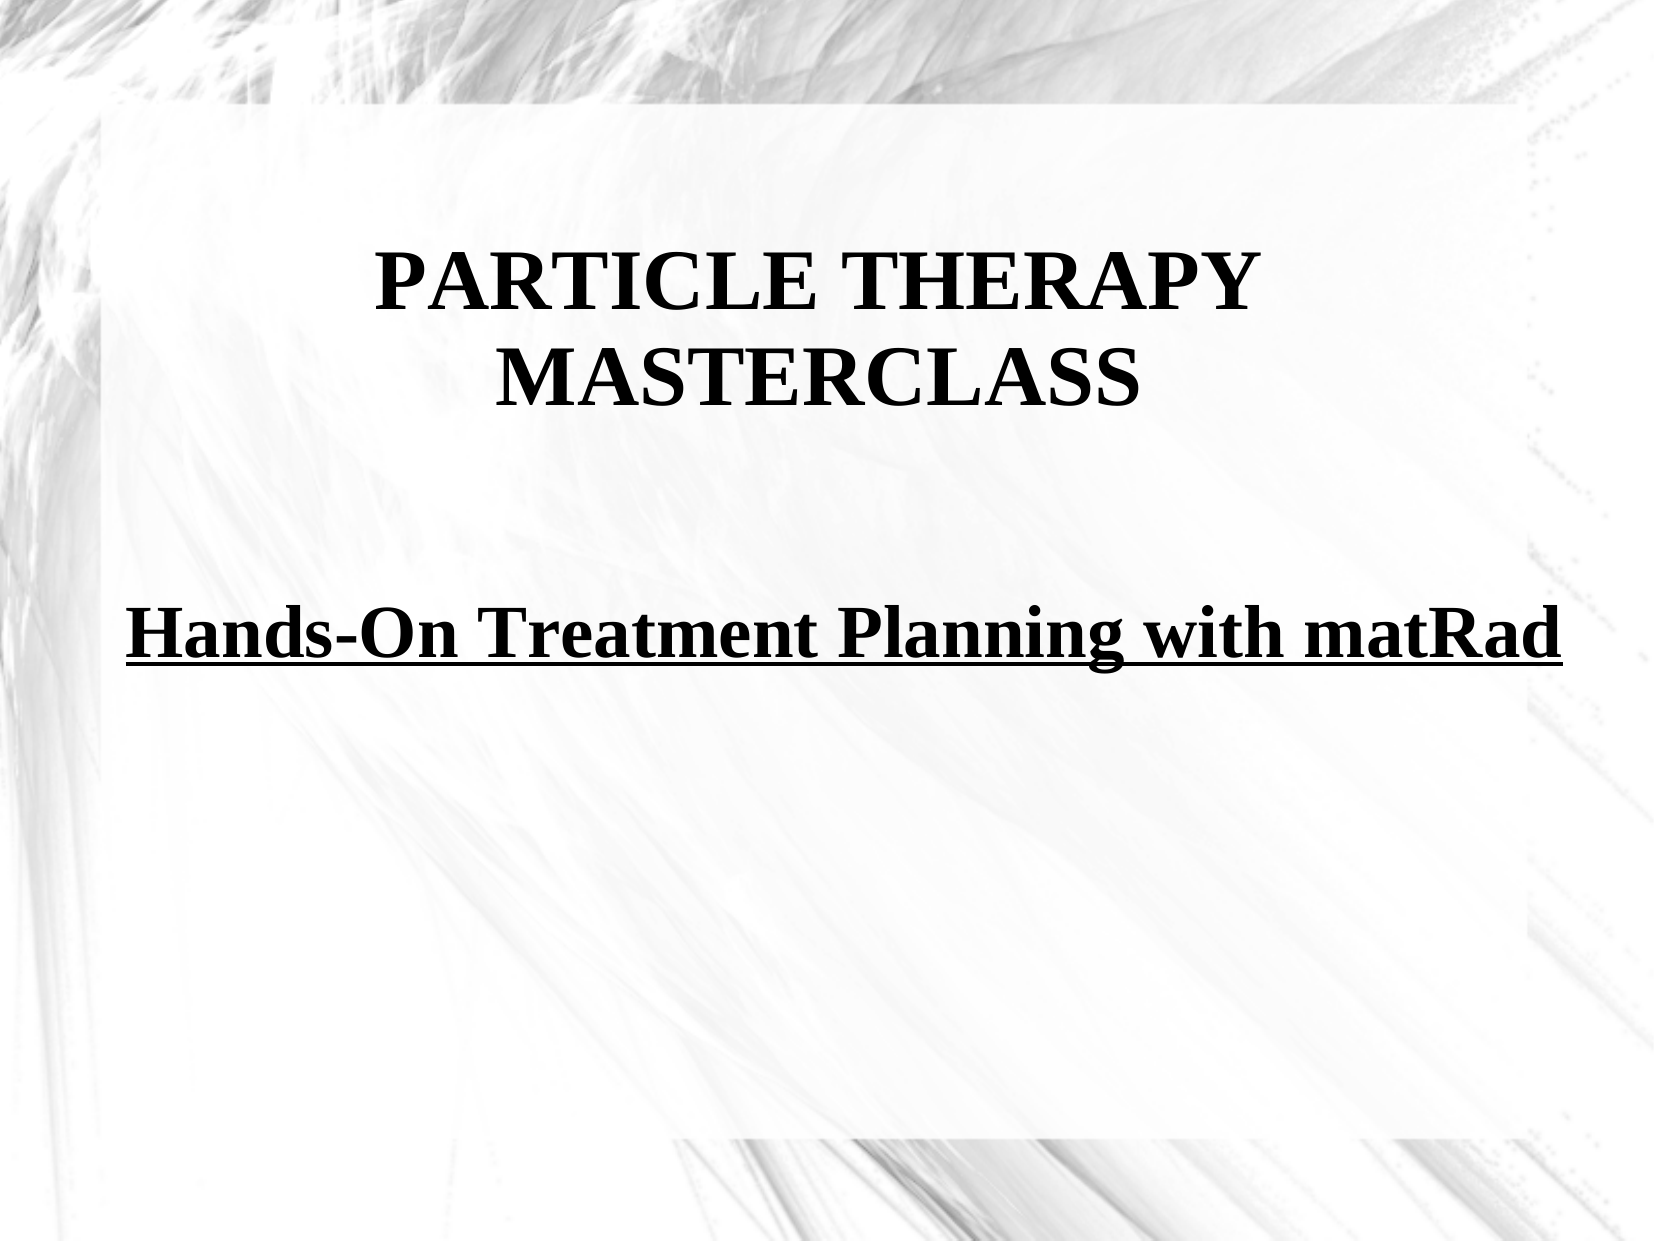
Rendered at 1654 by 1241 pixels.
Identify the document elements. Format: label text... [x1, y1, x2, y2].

picture [0, 0, 1654, 1241]
subtitle Hands-On Treatment Planning with matRad [118, 319, 1571, 945]
title PARTICLE THERAPY MASTERCLASS [75, 225, 1564, 433]
